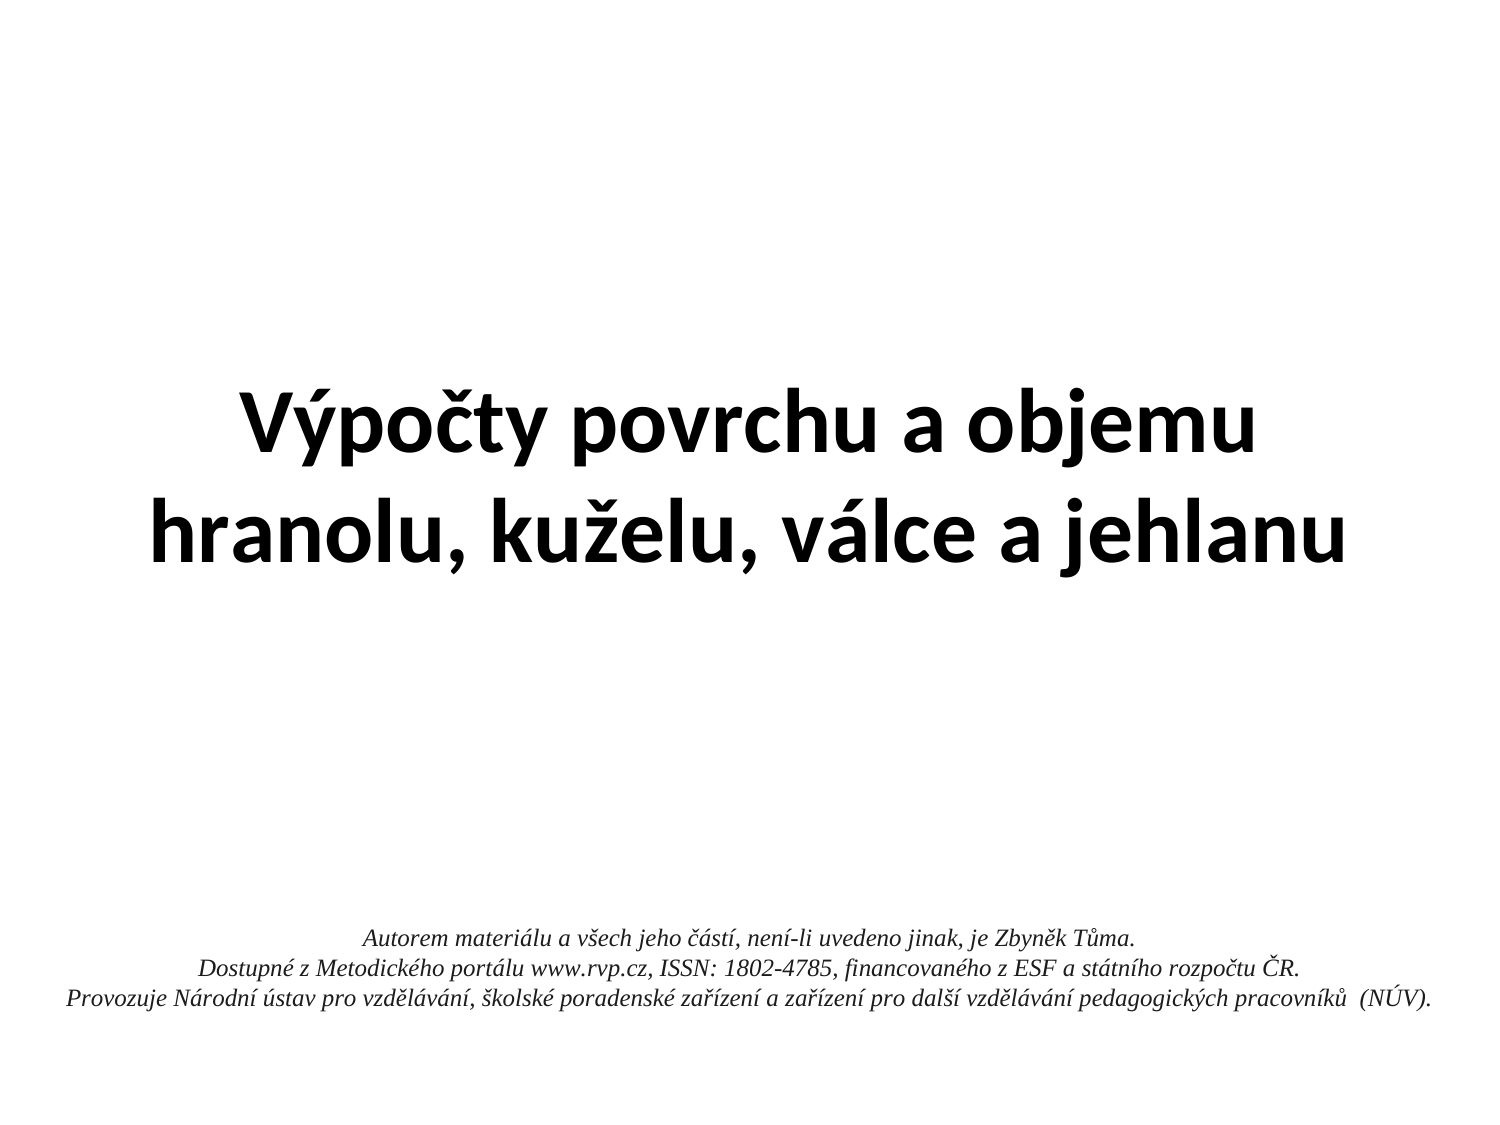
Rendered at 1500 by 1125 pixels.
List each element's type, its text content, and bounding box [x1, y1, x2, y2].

title Výpočty povrchu a objemu hranolu, kuželu, válce a jehlanu [112, 349, 1388, 592]
text_box Autorem materiálu a všech jeho částí, není-li uvedeno jinak, je Zbyněk Tůma. Dostupné z Metodického portálu www.rvp.cz, ISSN: 1802-4785, financovaného z ESF a státního rozpočtu ČR. Provozuje Národní ústav pro vzdělávání, školské poradenské zařízení a zařízení pro další vzdělávání pedagogických pracovníků (NÚV). [0, 914, 1500, 1020]
